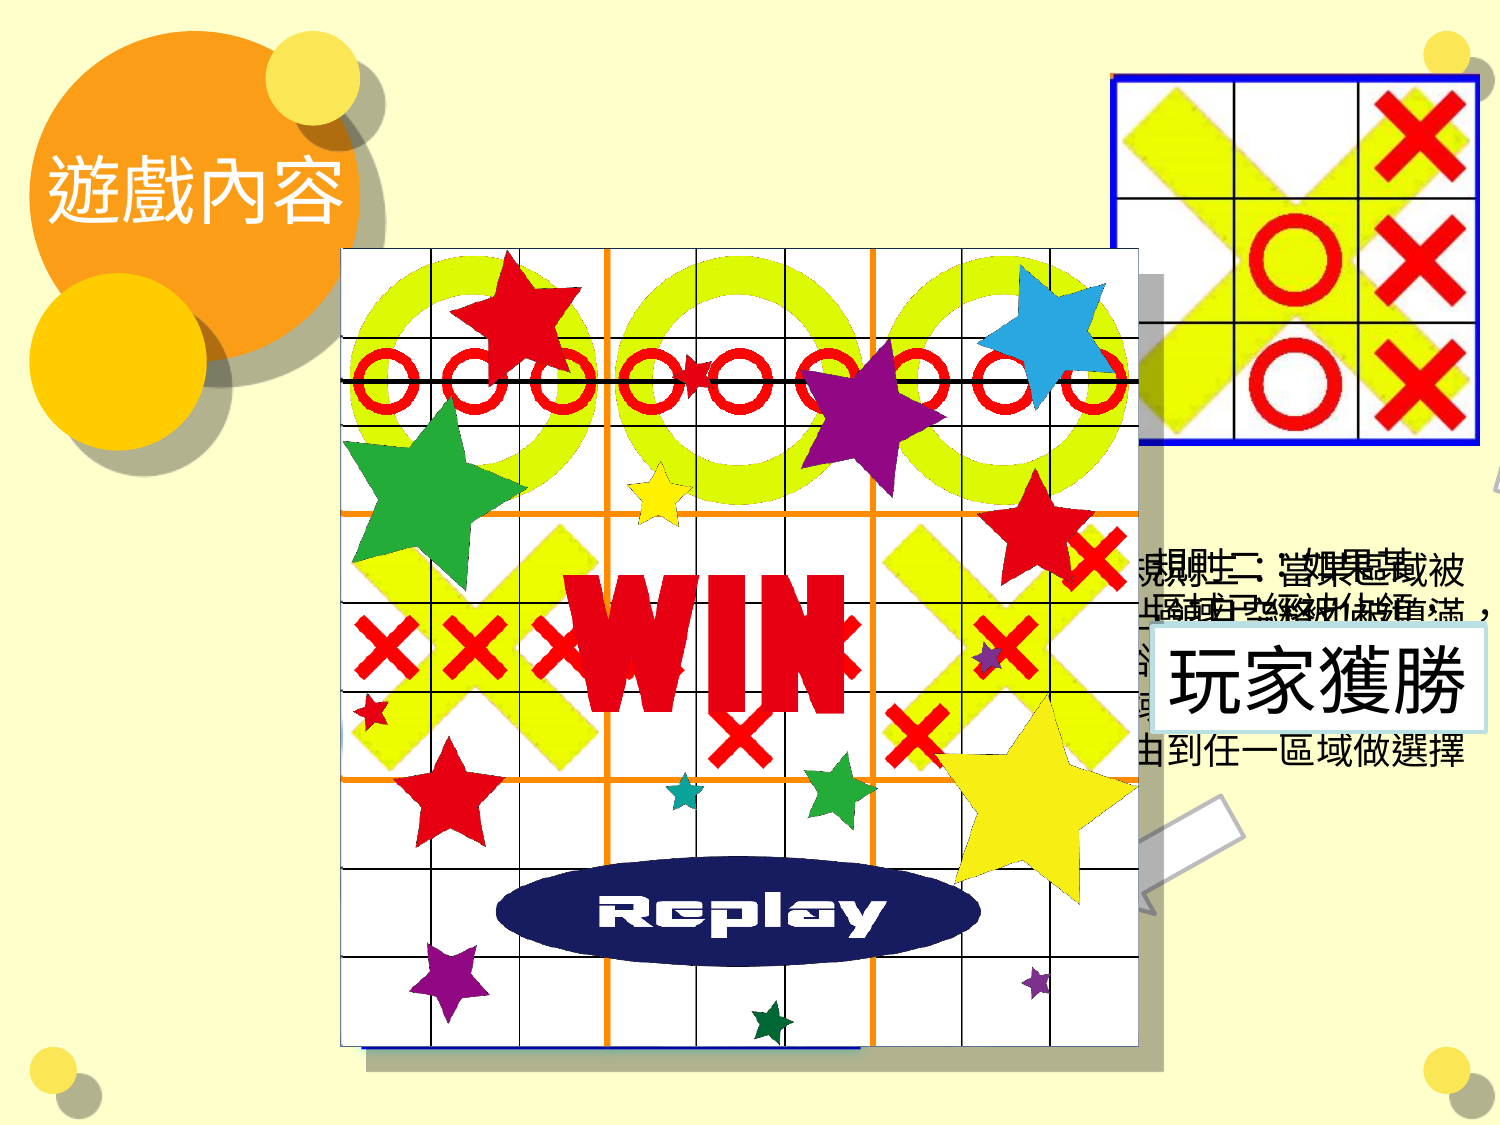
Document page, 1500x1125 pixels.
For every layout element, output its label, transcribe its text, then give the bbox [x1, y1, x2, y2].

text_box 規則二：如果某區域已經被佔領，剩餘的空格還是可以選擇 [1165, 535, 1457, 540]
text_box [1139, 795, 1244, 914]
text_box [29, 242, 354, 451]
text_box [29, 1046, 77, 1094]
text_box 玩家獲勝 [1152, 625, 1486, 732]
text_box 規則三：當某區域被占領且空格也被填滿，卻又被指定到那個區域時，這時便開放自由到任一區域做選擇 [1165, 540, 1500, 780]
text_box [1495, 473, 1500, 492]
picture [340, 73, 1480, 1068]
text_box [1423, 1046, 1471, 1094]
text_box 遊戲內容 [29, 134, 364, 242]
text_box [41, 30, 361, 134]
text_box [1423, 30, 1471, 73]
